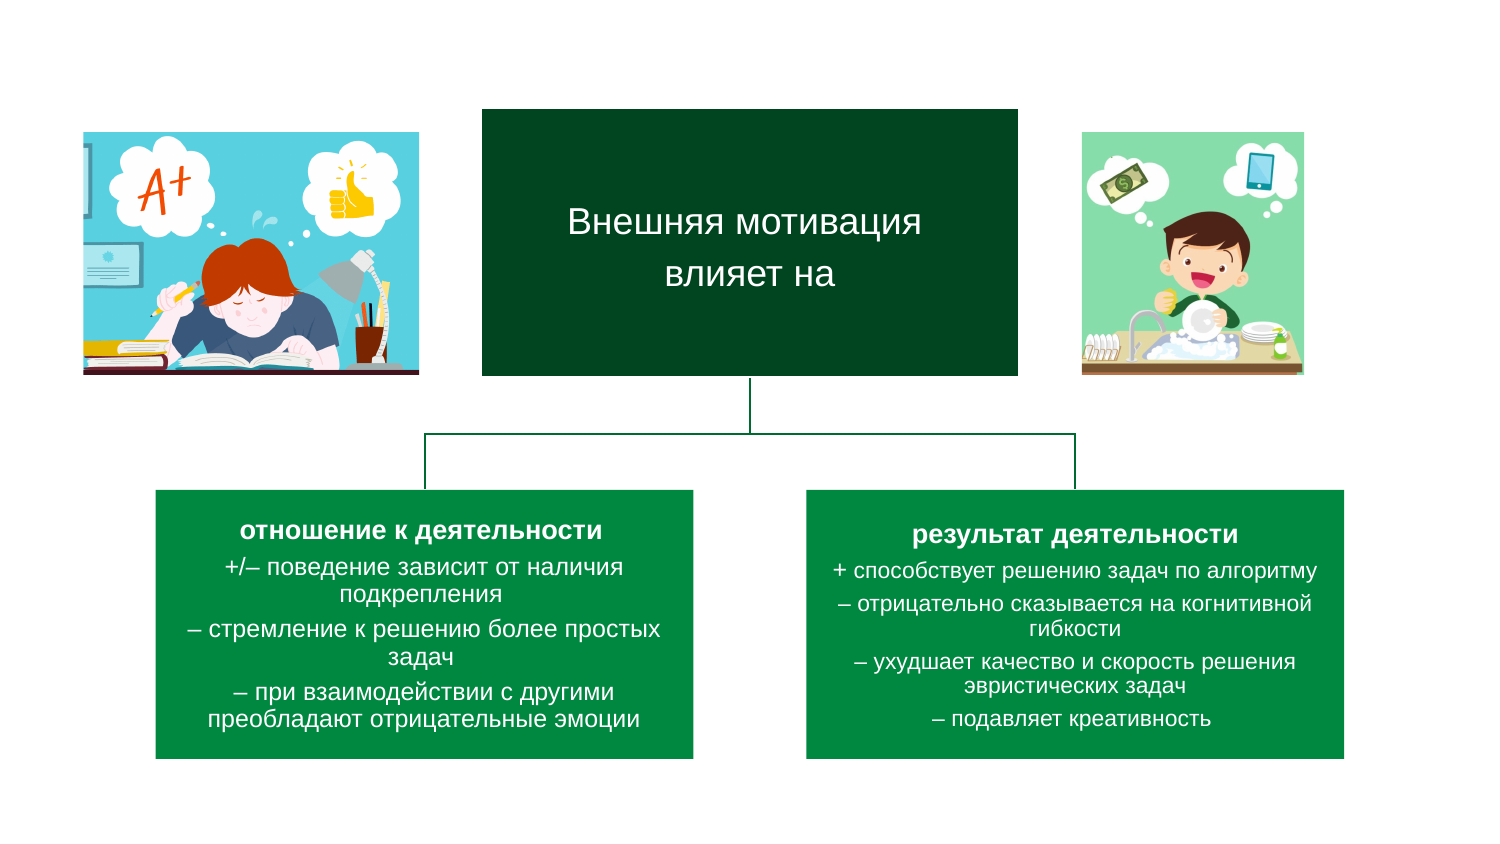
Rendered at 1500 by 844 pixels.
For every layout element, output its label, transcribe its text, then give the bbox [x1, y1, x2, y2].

picture [83, 132, 420, 375]
text_box отношение к деятельности +/– поведение зависит от наличия подкрепления – стремление к решению более простых задач – при взаимодействии с другими преобладают отрицательные эмоции [155, 489, 694, 759]
text_box результат деятельности + способствует решению задач по алгоритму – отрицательно сказывается на когнитивной гибкости – ухудшает качество и скорость решения эвристических задач – подавляет креативность [806, 489, 1345, 759]
text_box Внешняя мотивация влияет на [481, 108, 1019, 378]
picture [1081, 132, 1305, 375]
